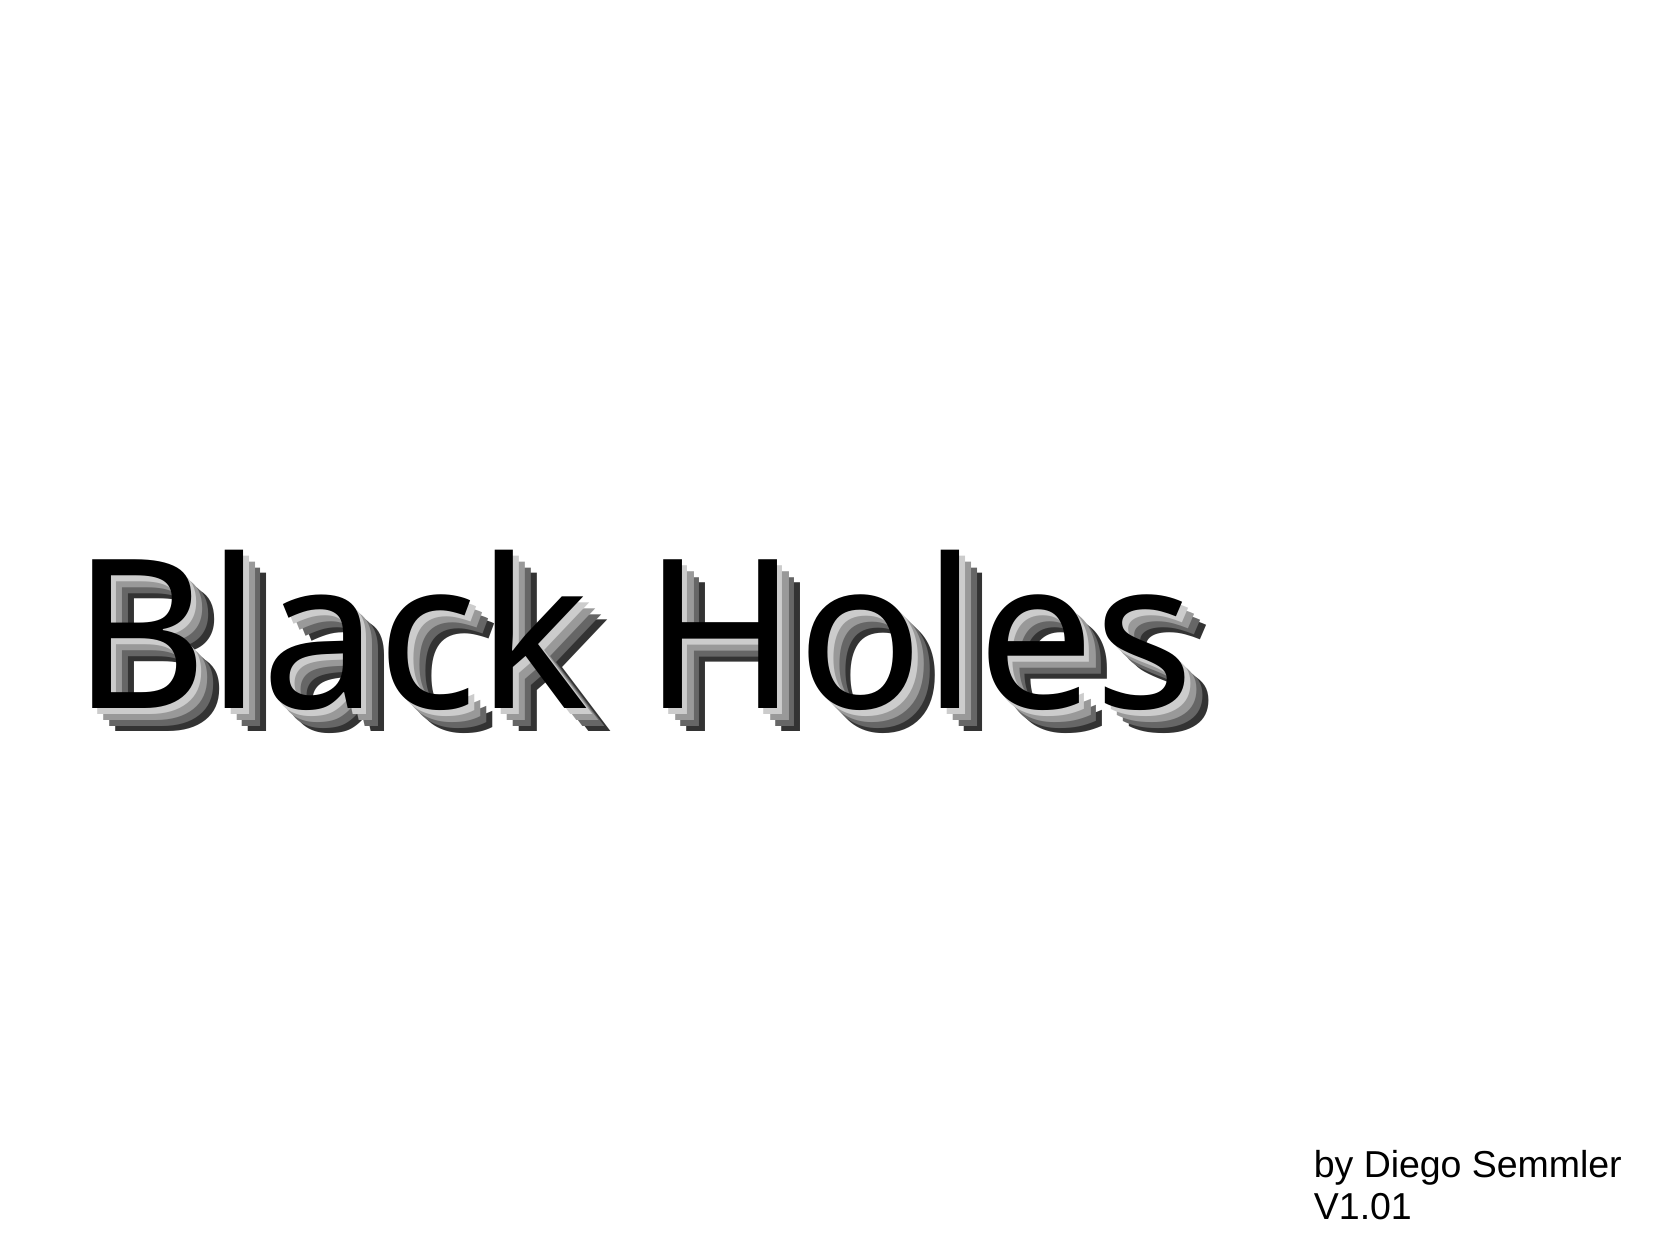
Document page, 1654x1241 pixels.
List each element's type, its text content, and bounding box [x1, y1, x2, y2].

text_box Black Holes [57, 478, 1602, 763]
text_box Black Holes [75, 496, 1620, 781]
text_box Black Holes [69, 490, 1614, 775]
text_box Black Holes [80, 502, 1626, 787]
text_box by Diego Semmler V1.01 [1299, 1136, 1654, 1235]
text_box Black Holes [63, 484, 1608, 769]
